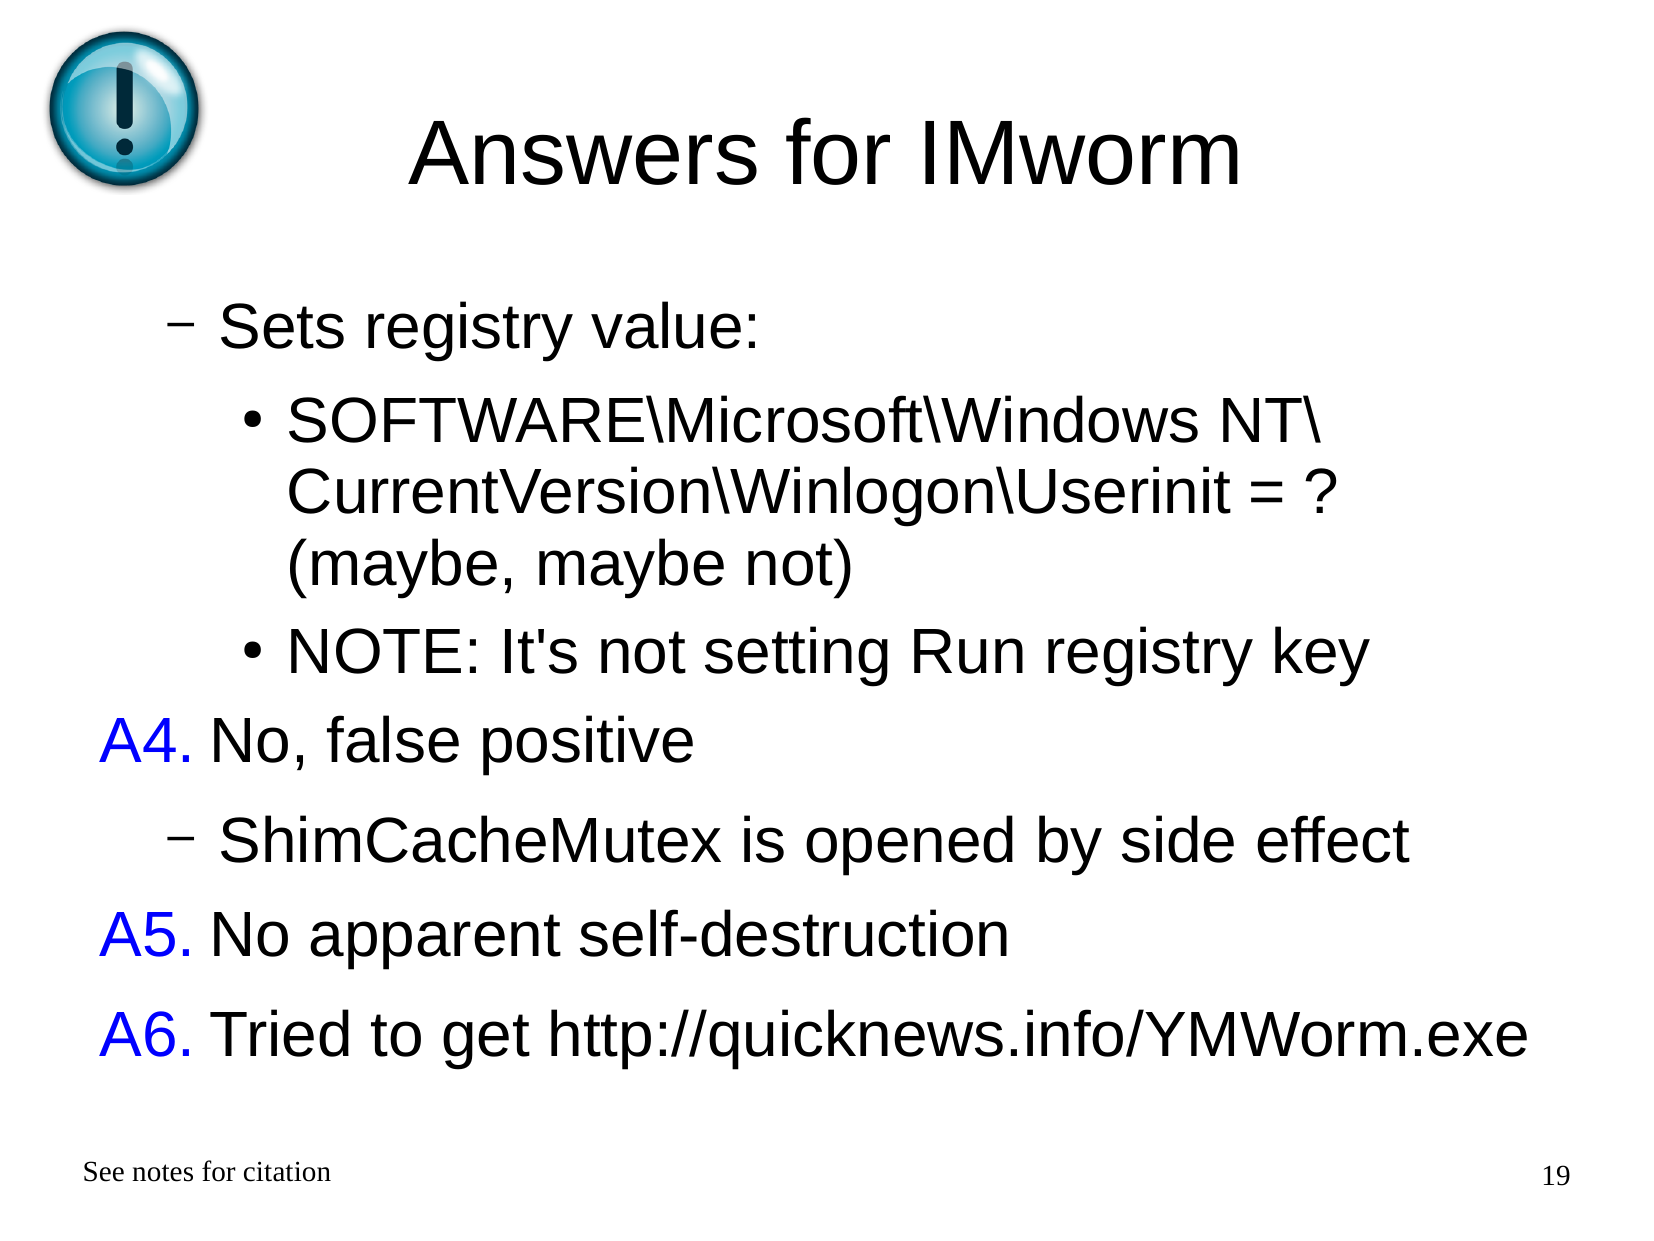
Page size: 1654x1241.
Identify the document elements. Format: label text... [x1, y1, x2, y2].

list Sets registry value: SOFTWARE\Microsoft\Windows NT\CurrentVersion\Winlogon\Userinit = ? (maybe, maybe not) NOTE: It's not setting Run registry key No, false positive ShimCacheMutex is opened by side effect No apparent self-destruction Tried to get http://quicknews.info/YMWorm.exe [82, 290, 1576, 1126]
title Answers for IMworm [82, 49, 1571, 257]
picture [38, 23, 210, 195]
